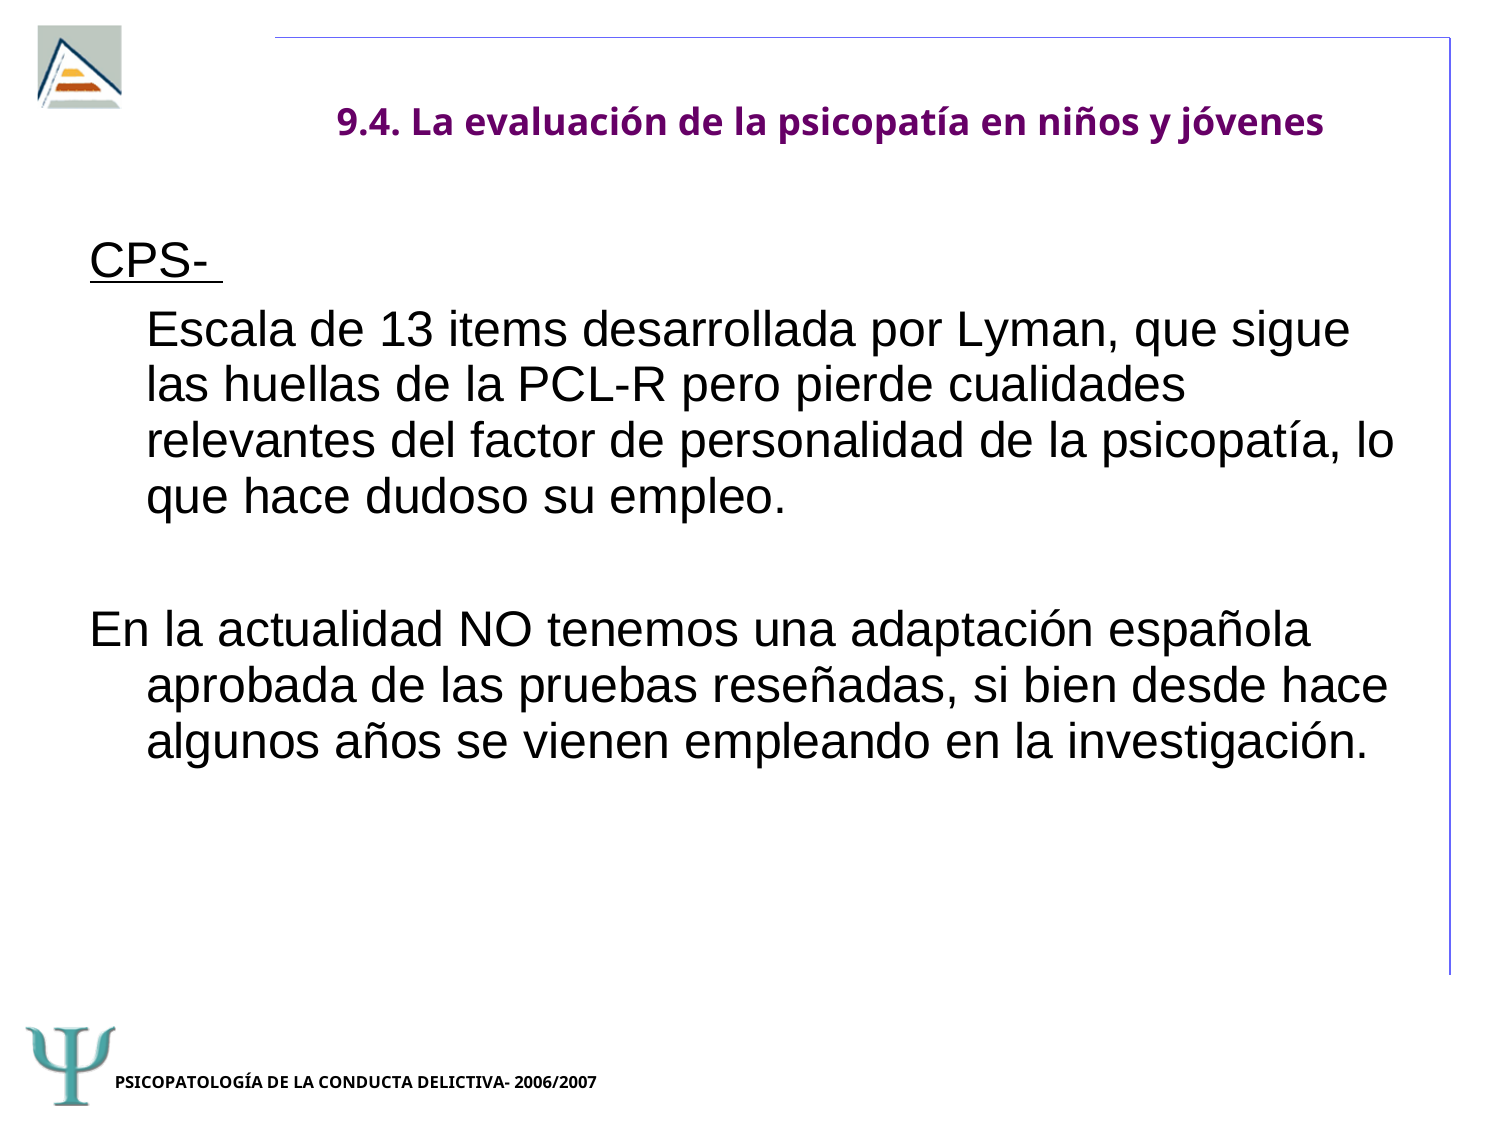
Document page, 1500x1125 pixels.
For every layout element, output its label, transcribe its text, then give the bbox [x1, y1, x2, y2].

title 9.4. La evaluación de la psicopatía en niños y jóvenes [262, 74, 1401, 168]
picture [24, 1024, 116, 1106]
picture [37, 24, 122, 109]
list CPS- Escala de 13 items desarrollada por Lyman, que sigue las huellas de la PCL-R pero pierde cualidades relevantes del factor de personalidad de la psicopatía, lo que hace dudoso su empleo. En la actualidad NO tenemos una adaptación española aprobada de las pruebas reseñadas, si bien desde hace algunos años se vienen empleando en la investigación. [75, 224, 1426, 1088]
